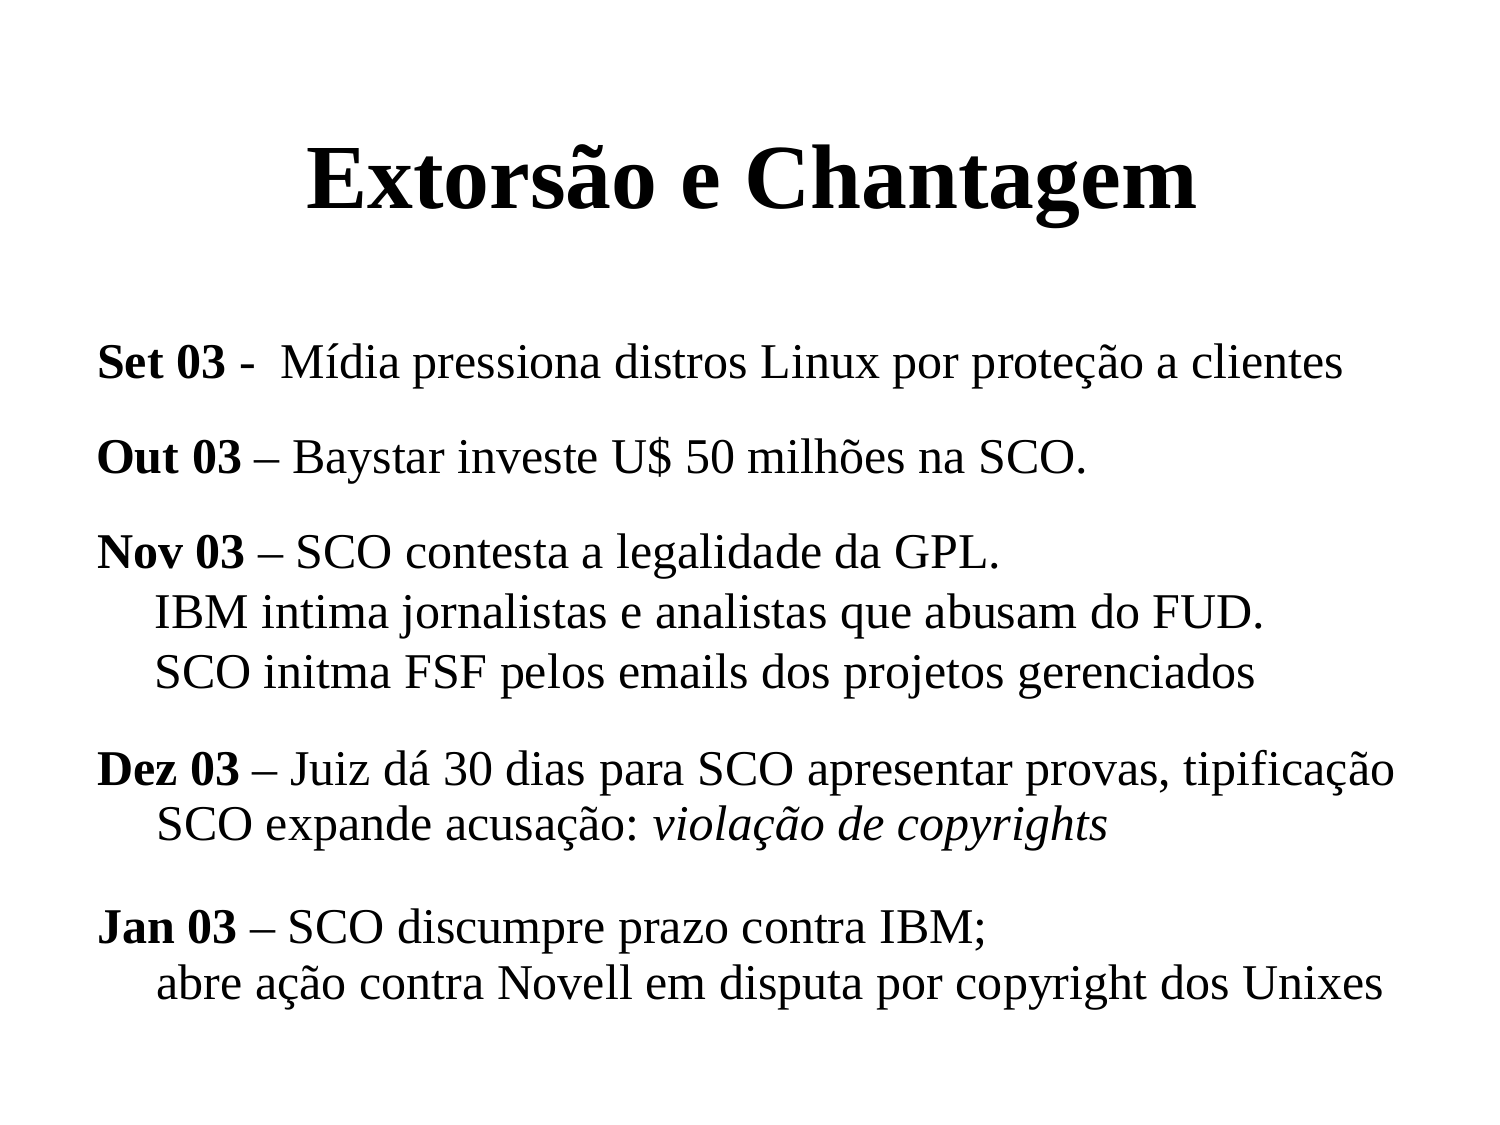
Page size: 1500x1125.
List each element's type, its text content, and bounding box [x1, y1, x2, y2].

text_box Set 03 - Mídia pressiona distros Linux por proteção a clientes Out 03 – Baystar investe U$ 50 milhões na SCO. Nov 03 – SCO contesta a legalidade da GPL. IBM intima jornalistas e analistas que abusam do FUD. SCO initma FSF pelos emails dos projetos gerenciados Dez 03 – Juiz dá 30 dias para SCO apresentar provas, tipificação SCO expande acusação: violação de copyrights Jan 03 – SCO discumpre prazo contra IBM; abre ação contra Novell em disputa por copyright dos Unixes [96, 324, 1500, 987]
title Extorsão e Chantagem [115, 81, 1391, 269]
